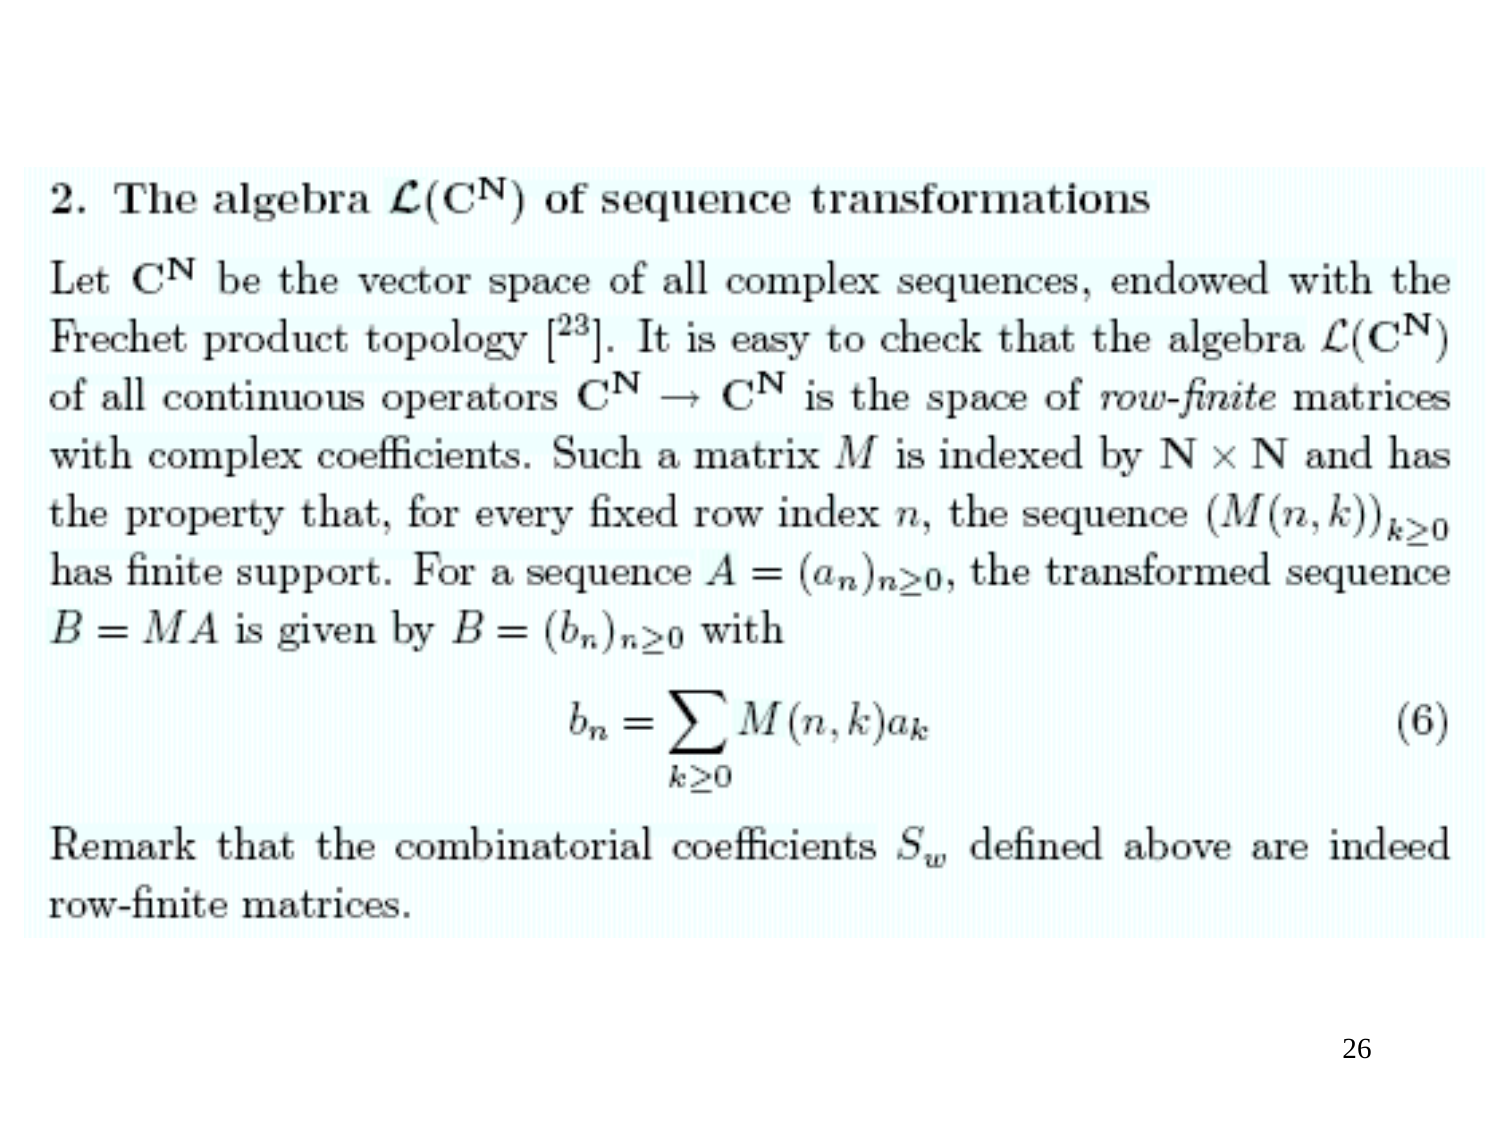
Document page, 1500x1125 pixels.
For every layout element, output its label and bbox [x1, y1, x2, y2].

picture [24, 167, 1488, 938]
